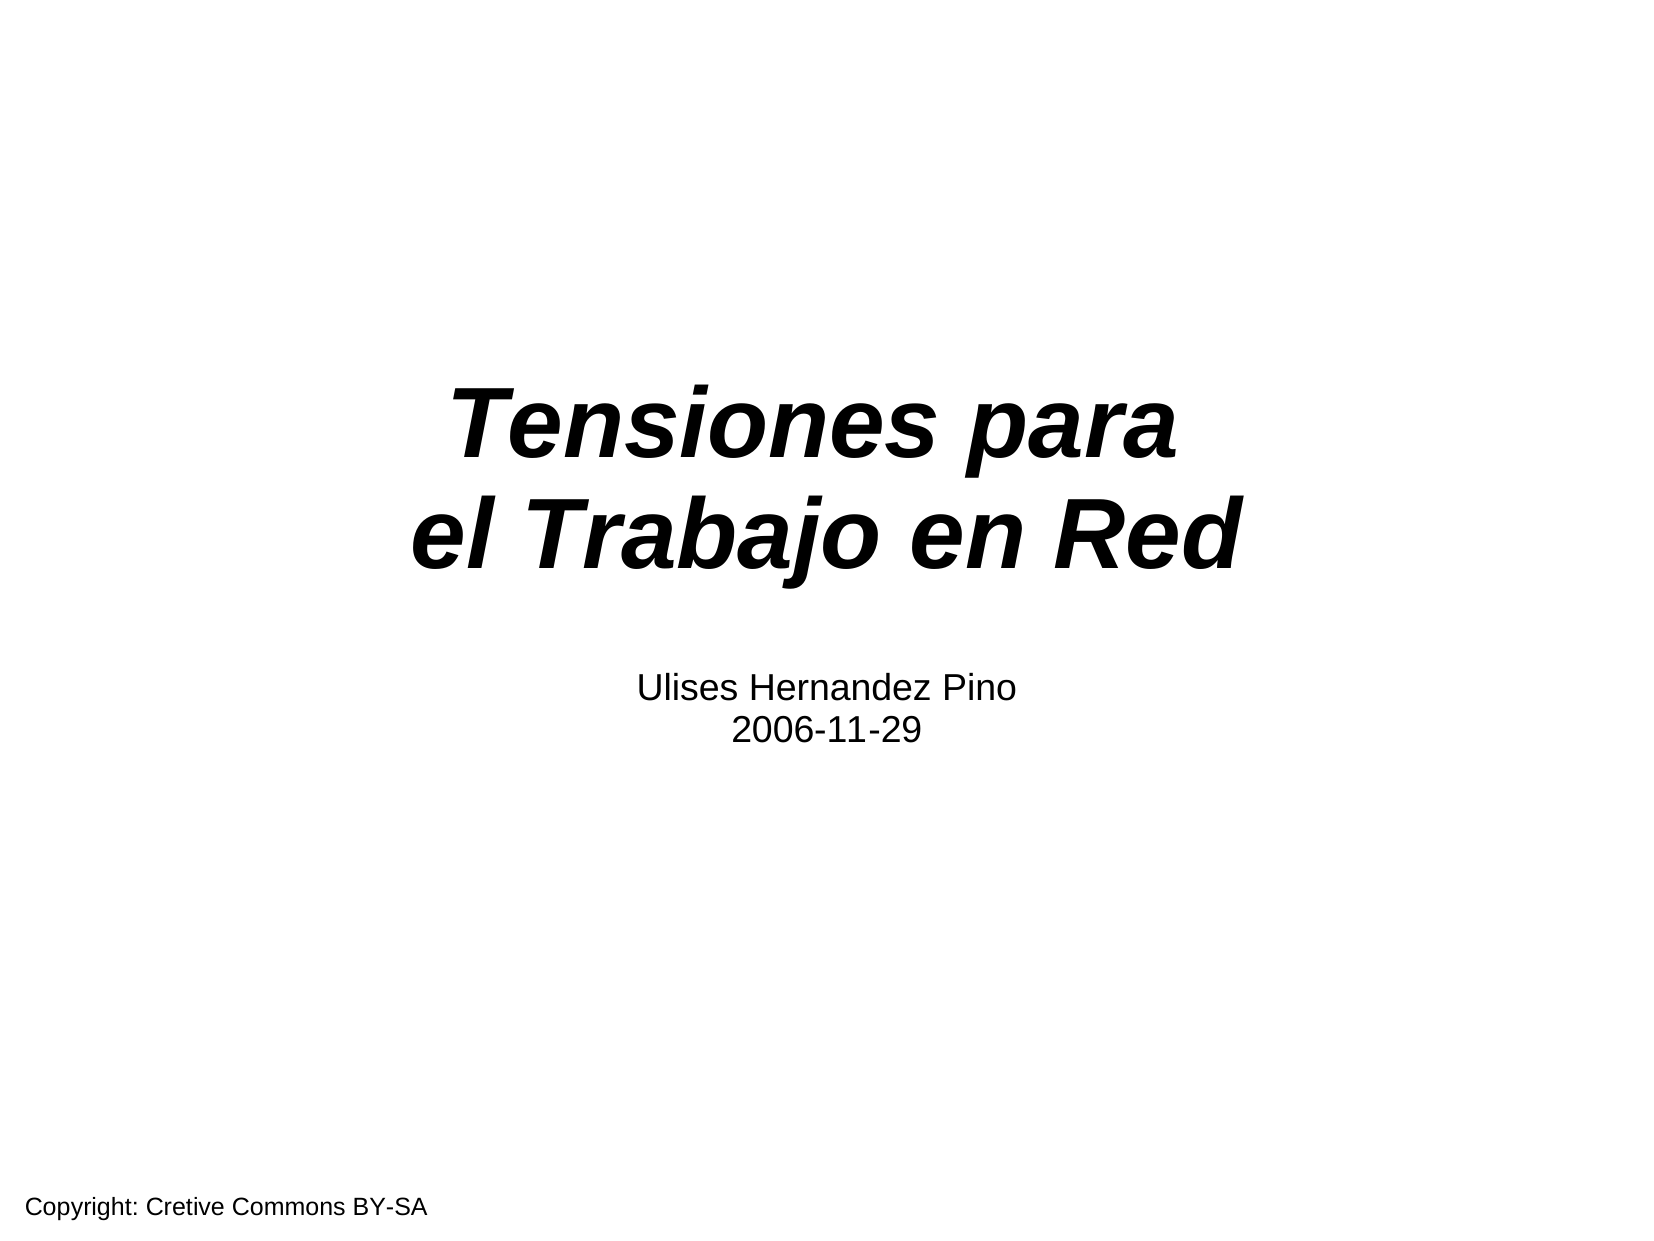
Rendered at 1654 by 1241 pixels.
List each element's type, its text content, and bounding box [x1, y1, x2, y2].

text_box Copyright: Cretive Commons BY-SA [10, 1185, 443, 1229]
text_box Ulises Hernandez Pino 2006-11-29 [621, 659, 1032, 759]
title Tensiones para el Trabajo en Red [82, 366, 1571, 591]
